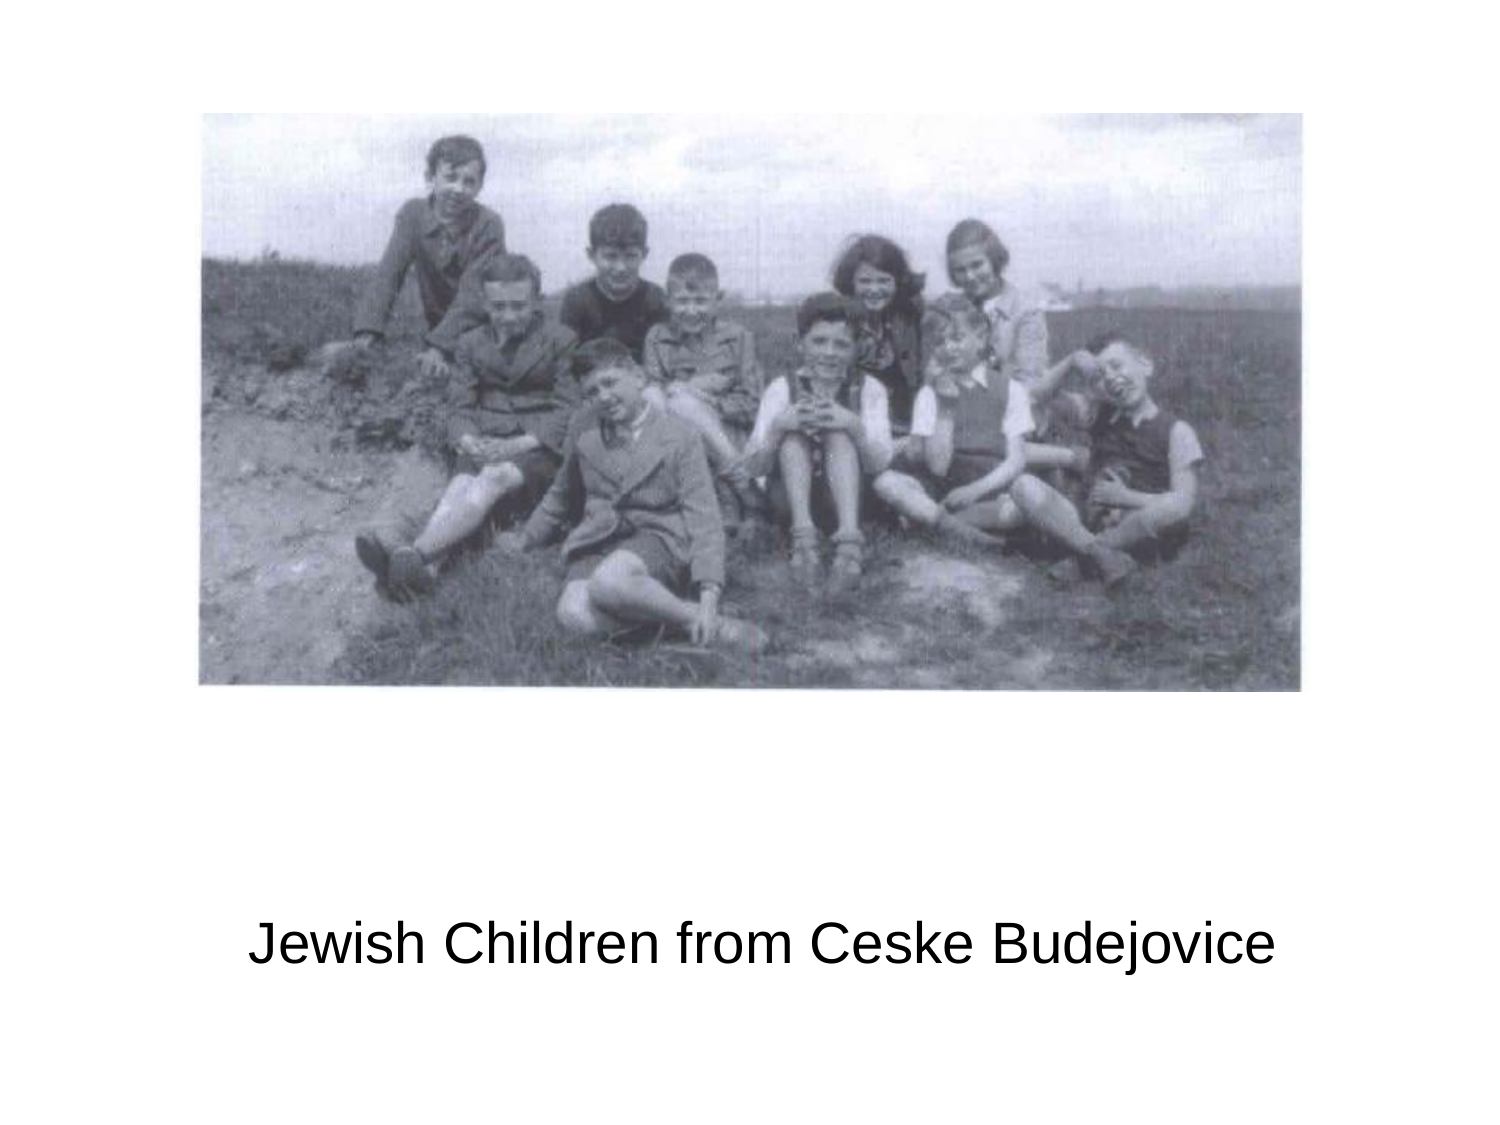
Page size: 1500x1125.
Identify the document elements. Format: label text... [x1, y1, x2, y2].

title Jewish Children from Ceske Budejovice [88, 846, 1439, 1034]
picture [194, 113, 1310, 692]
